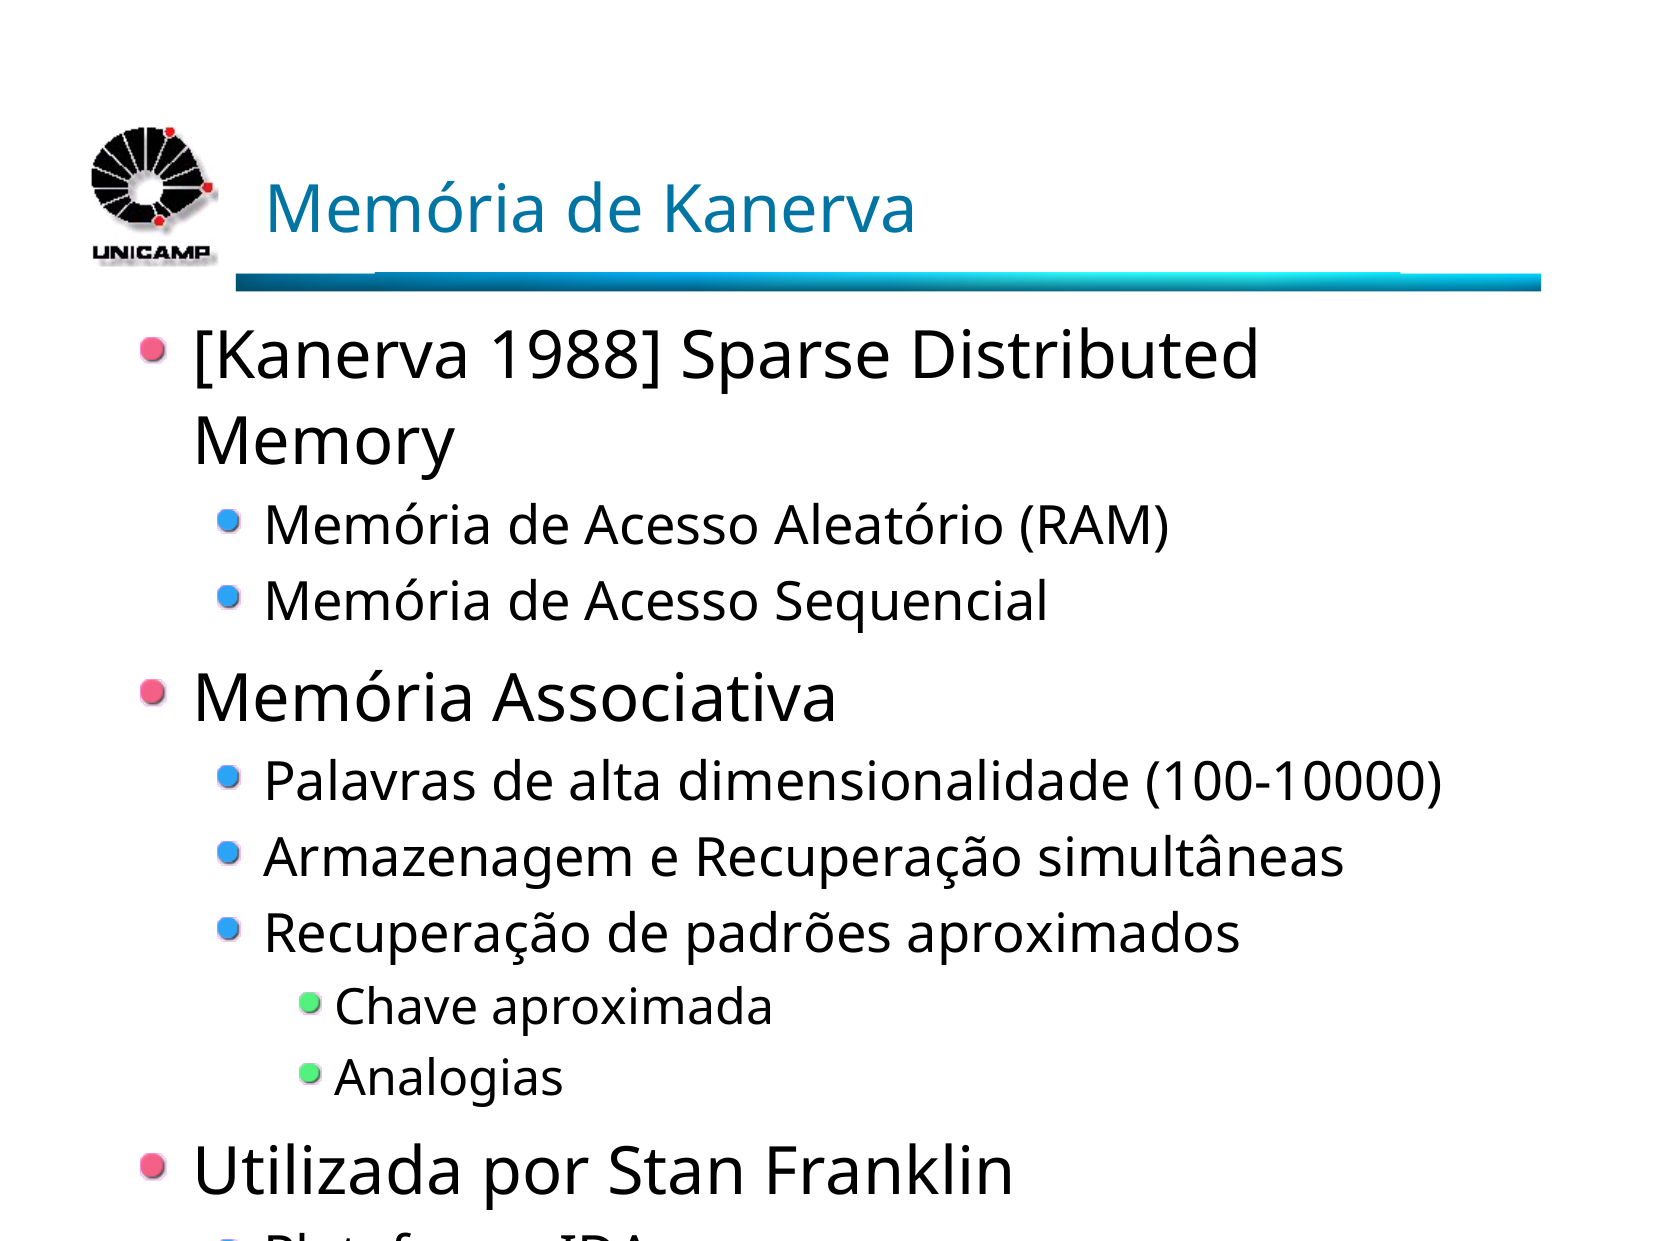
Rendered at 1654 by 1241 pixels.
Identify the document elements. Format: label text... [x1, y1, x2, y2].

list [Kanerva 1988] Sparse Distributed Memory Memória de Acesso Aleatório (RAM) Memória de Acesso Sequencial Memória Associativa Palavras de alta dimensionalidade (100-10000) Armazenagem e Recuperação simultâneas Recuperação de padrões aproximados Chave aproximada Analogias Utilizada por Stan Franklin Plataforma IDA Memória Episódica [121, 309, 1534, 1182]
picture [125, 272, 1654, 295]
title Memória de Kanerva [264, 42, 1534, 250]
